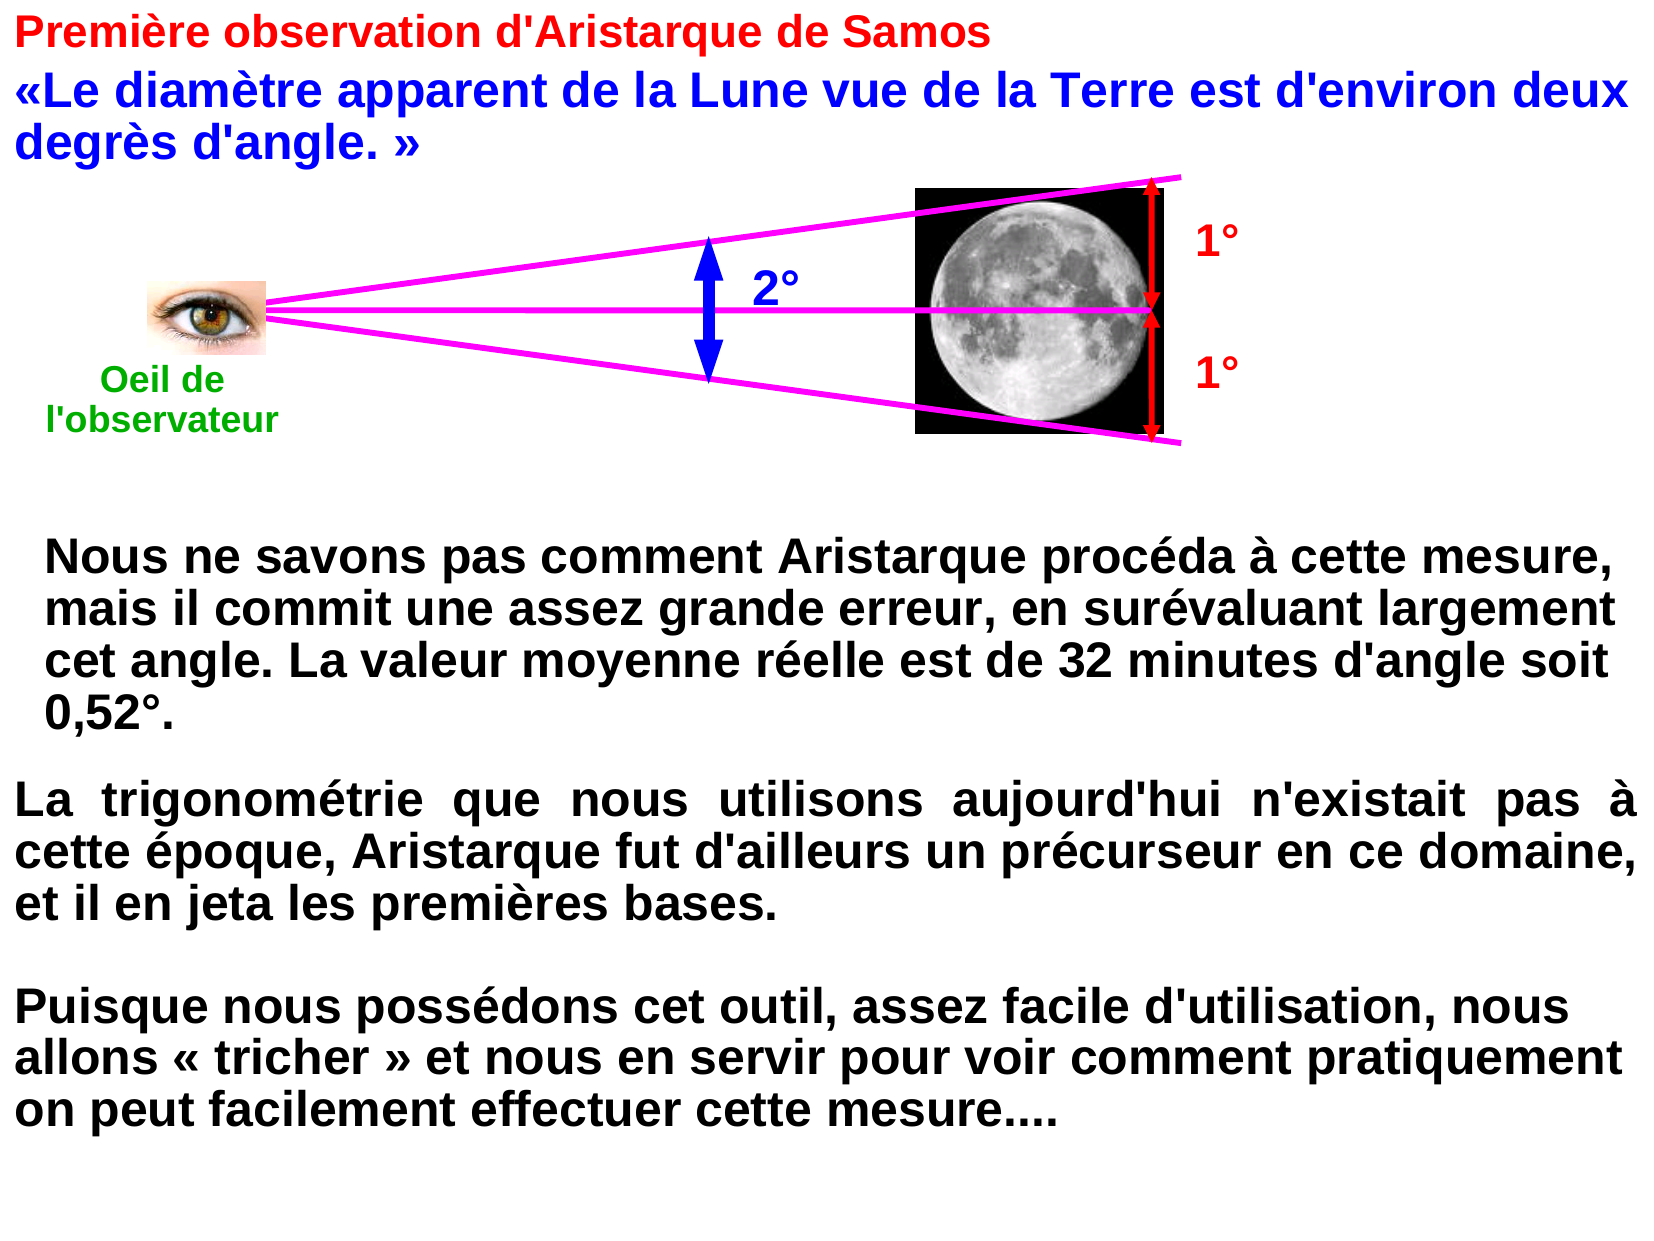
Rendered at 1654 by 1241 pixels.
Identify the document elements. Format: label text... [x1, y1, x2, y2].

picture [147, 281, 266, 355]
picture [1153, 189, 1164, 435]
text_box 2° [738, 257, 827, 347]
text_box La trigonométrie que nous utilisons aujourd'hui n'existait pas à cette époque, Aristarque fut d'ailleurs un précurseur en ce domaine, et il en jeta les premières bases. [0, 767, 1654, 954]
text_box Nous ne savons pas comment Aristarque procéda à cette mesure, mais il commit une assez grande erreur, en surévaluant largement cet angle. La valeur moyenne réelle est de 32 minutes d'angle soit 0,52°. [29, 525, 1654, 767]
picture [915, 189, 1065, 210]
picture [915, 314, 1148, 435]
text_box Première observation d'Aristarque de Samos [0, 2, 1595, 59]
text_box 1° [1180, 343, 1300, 419]
text_box Oeil de l'observateur [29, 354, 296, 456]
picture [915, 189, 1149, 307]
text_box «Le diamètre apparent de la Lune vue de la Terre est d'environ deux degrès d'angle. » [0, 59, 1654, 189]
text_box Puisque nous possédons cet outil, assez facile d'utilisation, nous allons « tricher » et nous en servir pour voir comment pratiquement on peut facilement effectuer cette mesure.... [0, 974, 1654, 1161]
picture [915, 410, 1092, 435]
text_box 1° [1180, 211, 1300, 288]
